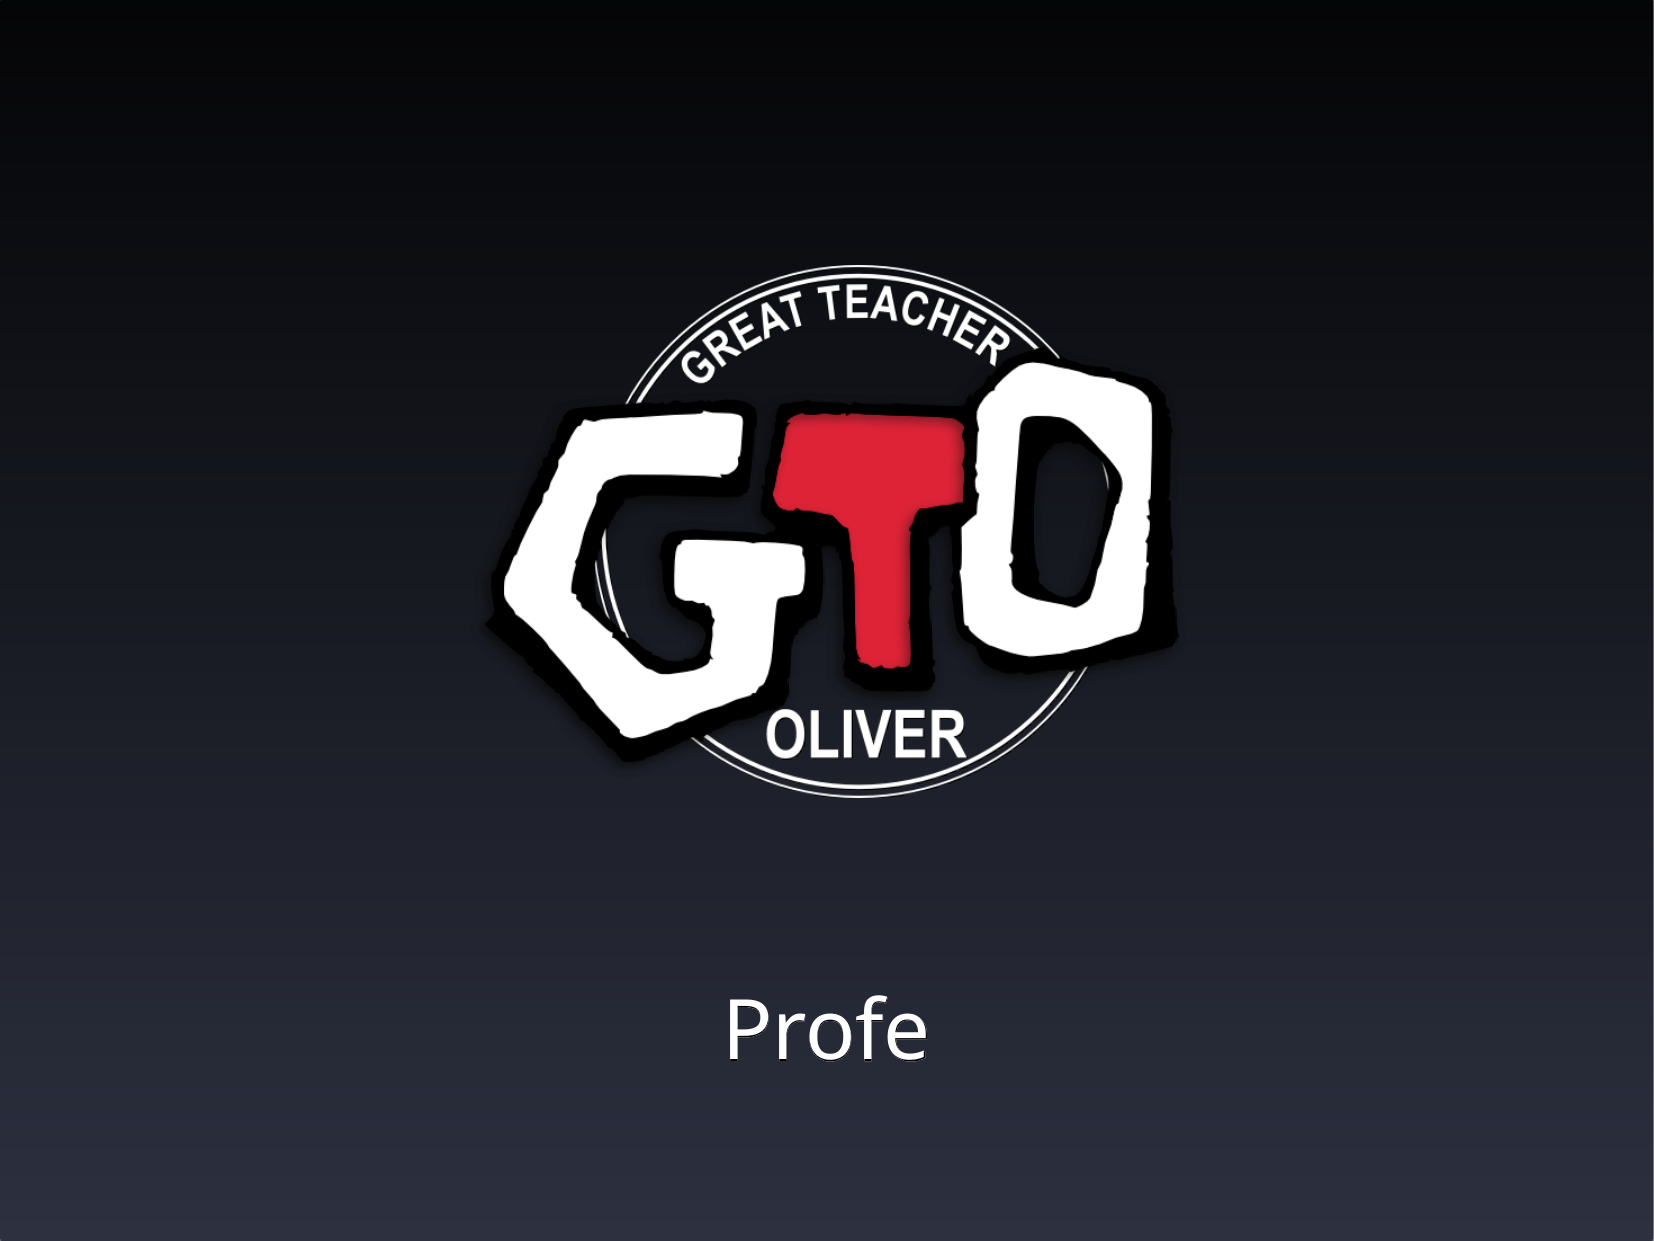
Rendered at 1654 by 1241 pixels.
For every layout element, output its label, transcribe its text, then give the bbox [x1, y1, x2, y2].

text_box Profe [206, 963, 1447, 1074]
picture [0, 0, 1654, 1241]
